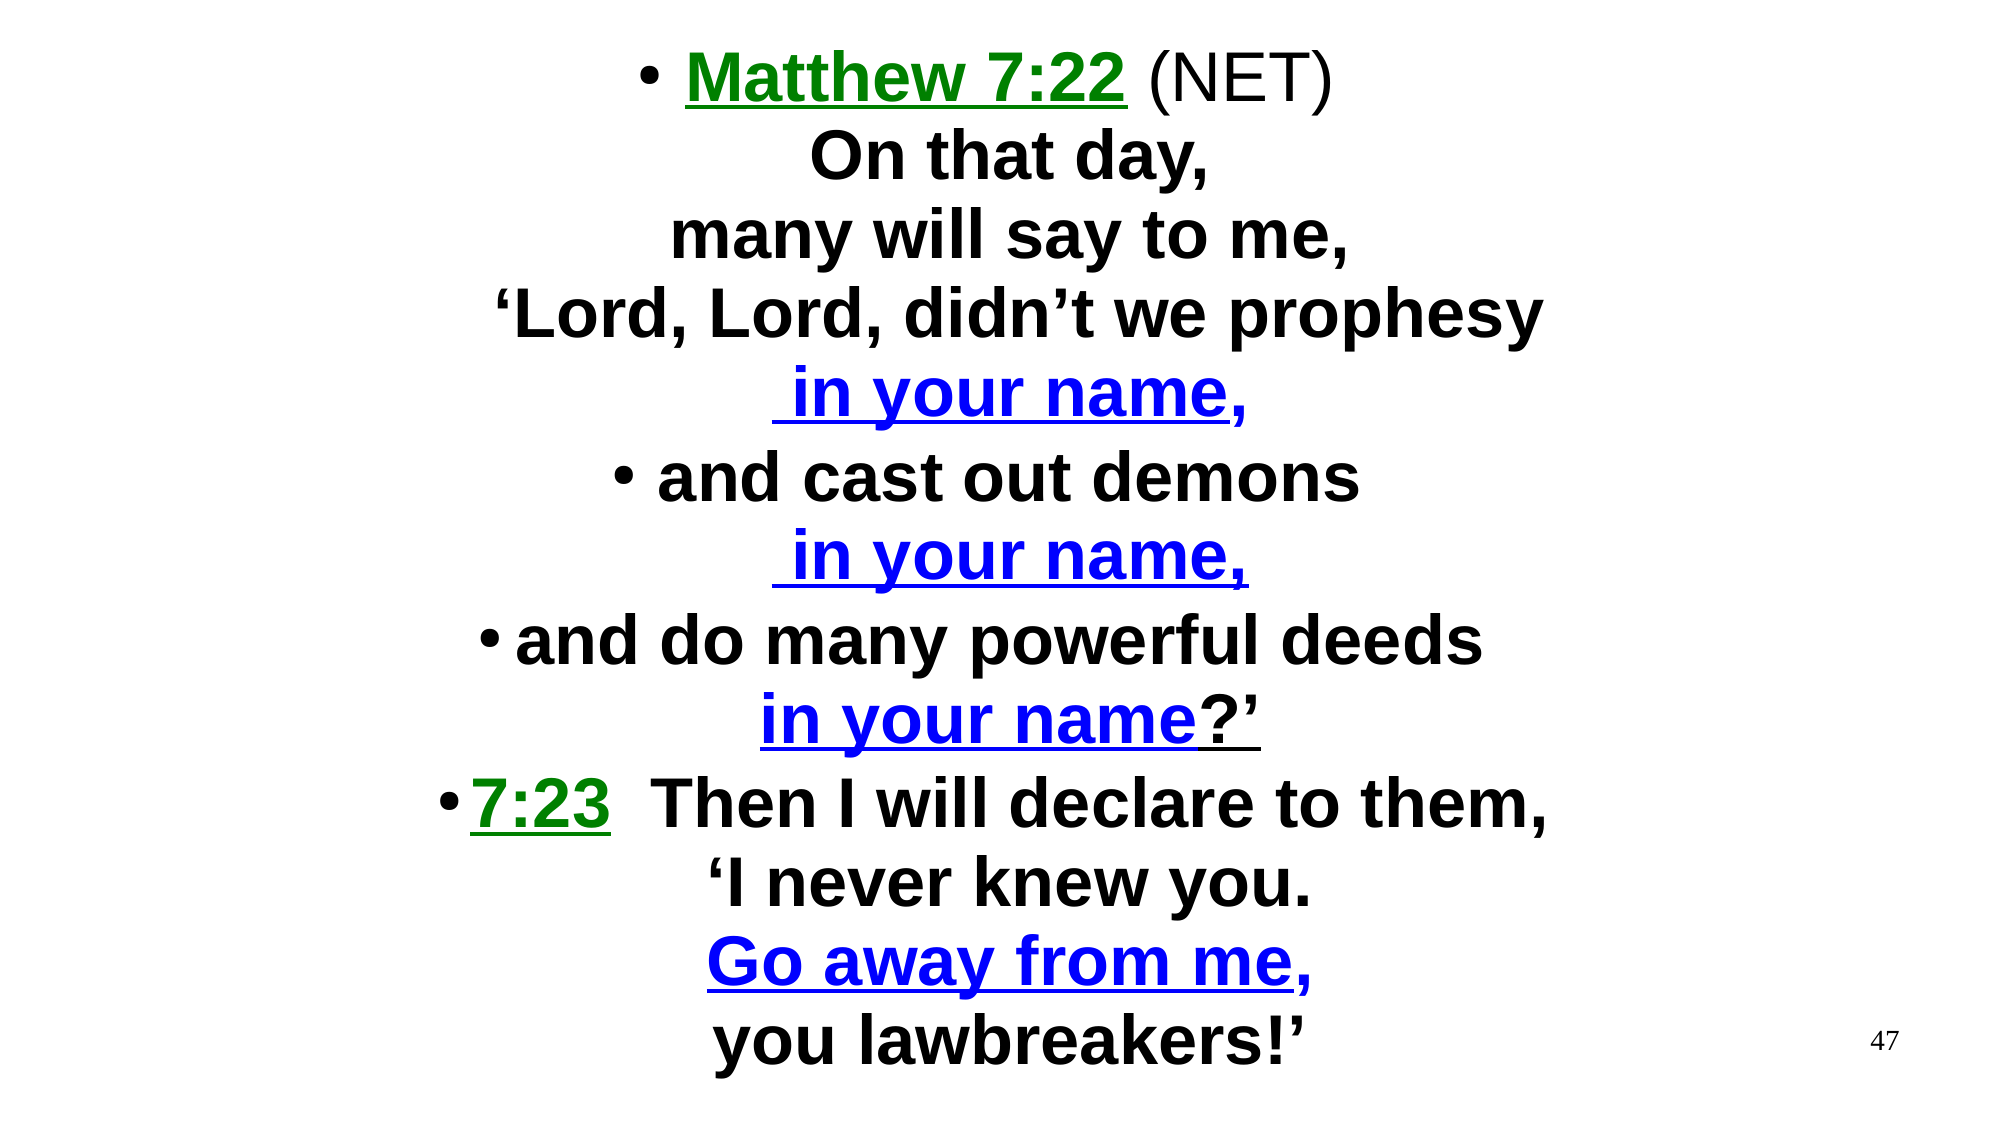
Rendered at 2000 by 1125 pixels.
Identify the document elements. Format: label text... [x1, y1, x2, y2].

list Matthew 7:22 (NET) On that day, many will say to me, ‘Lord, Lord, didn’t we prophesy in your name, and cast out demons in your name, and do many powerful deeds in your name?’ 7:23 Then I will declare to them, ‘I never knew you. Go away from me, you lawbreakers!’ [37, 37, 1951, 1088]
